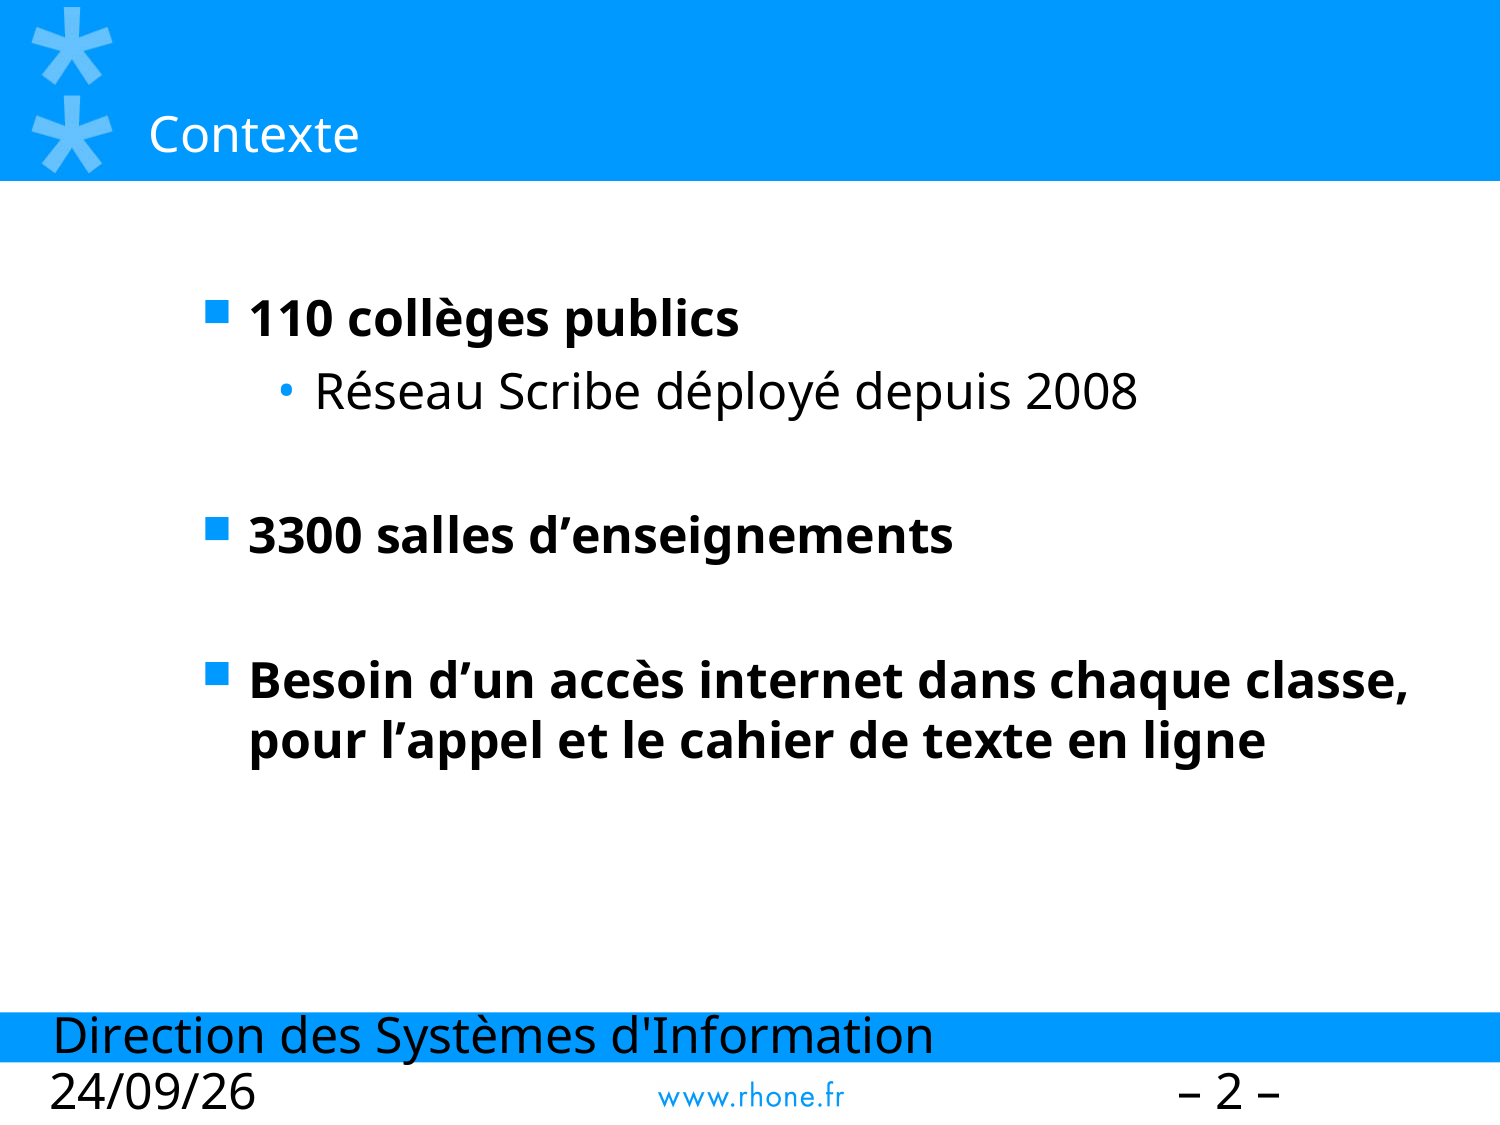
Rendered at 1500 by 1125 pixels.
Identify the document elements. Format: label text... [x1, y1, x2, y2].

picture [657, 1080, 845, 1108]
title Contexte [134, 0, 1410, 171]
list 110 collèges publics Réseau Scribe déployé depuis 2008 3300 salles d’enseignements Besoin d’un accès internet dans chaque classe, pour l’appel et le cahier de texte en ligne [112, 278, 1450, 982]
picture [0, 0, 1500, 181]
